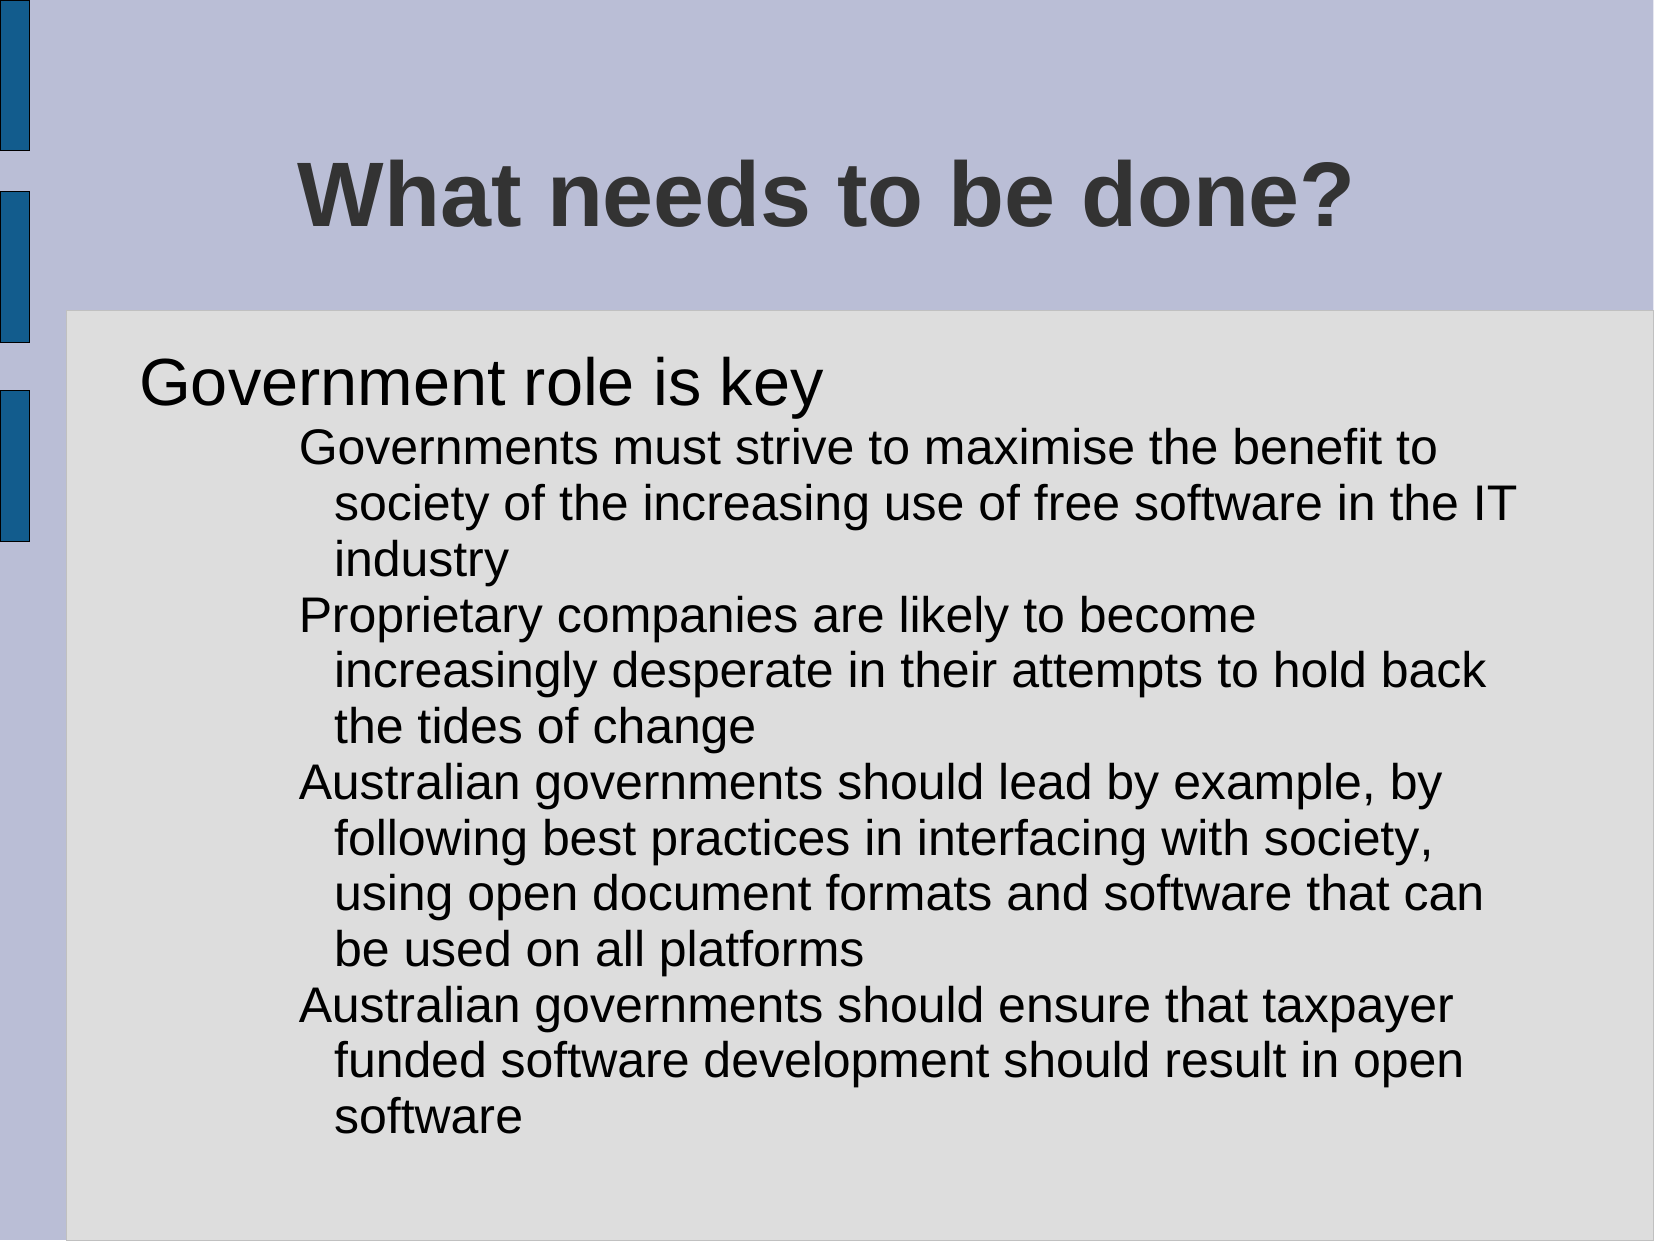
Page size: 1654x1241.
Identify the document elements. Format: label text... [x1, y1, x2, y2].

list Government role is key Governments must strive to maximise the benefit to society of the increasing use of free software in the IT industry Proprietary companies are likely to become increasingly desperate in their attempts to hold back the tides of change Australian governments should lead by example, by following best practices in interfacing with society, using open document formats and software that can be used on all platforms Australian governments should ensure that taxpayer funded software development should result in open software [121, 344, 1534, 1145]
title What needs to be done? [121, 98, 1534, 291]
